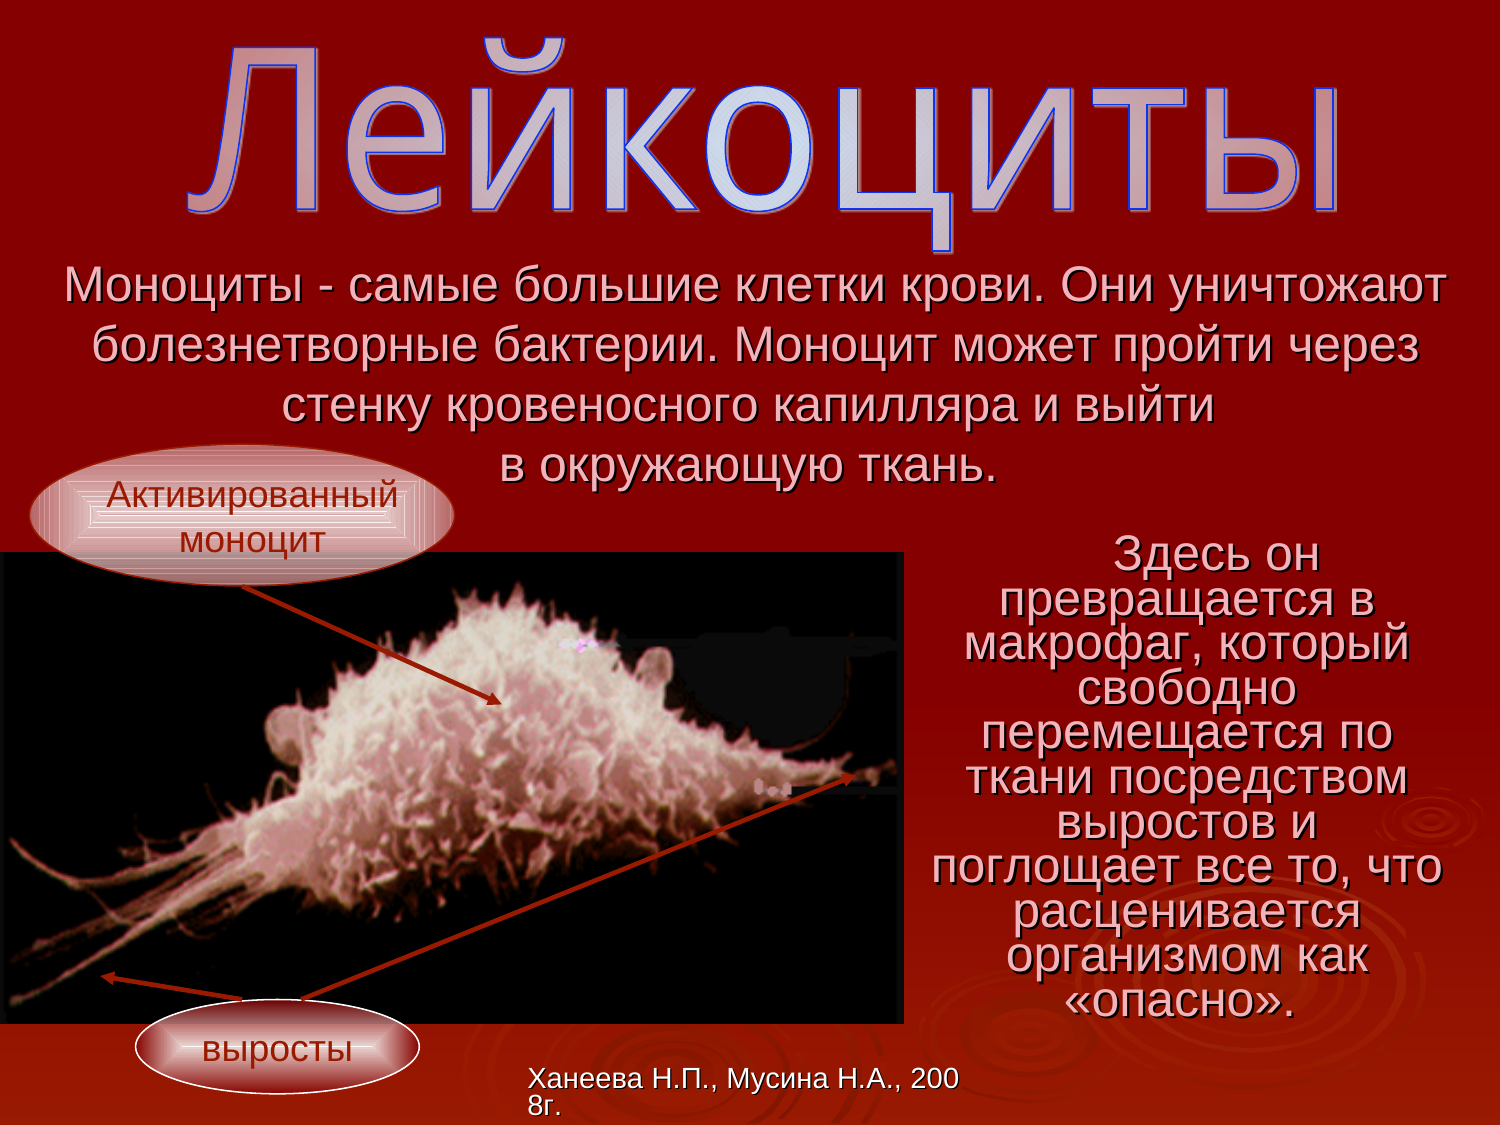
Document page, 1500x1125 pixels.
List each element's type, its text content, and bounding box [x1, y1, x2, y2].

text_box Лейкоциты [1092, 87, 1184, 210]
text_box Лейкоциты [471, 87, 571, 210]
text_box Моноциты - самые большие клетки крови. Они уничтожают болезнетворные бактерии. Моноцит может пройти через стенку кровеносного капилляра и выйти в окружающую ткань. [41, 243, 1471, 499]
picture [0, 552, 904, 1024]
text_box Лейкоциты [971, 87, 1071, 210]
text_box Активированный моноцит [29, 444, 455, 586]
text_box Лейкоциты [347, 85, 443, 212]
list Здесь он превращается в макрофаг, который свободно перемещается по ткани посредством выростов и поглощает все то, что расценивается организмом как «опасно». [915, 527, 1459, 1083]
text_box Лейкоциты [1205, 87, 1297, 210]
text_box Лейкоциты [606, 87, 697, 210]
text_box Лейкоциты [187, 47, 316, 212]
text_box Лейкоциты [1314, 87, 1334, 210]
text_box Лейкоциты [484, 37, 563, 72]
text_box Лейкоциты [706, 85, 811, 212]
text_box выросты [135, 999, 420, 1094]
text_box Лейкоциты [839, 87, 951, 252]
